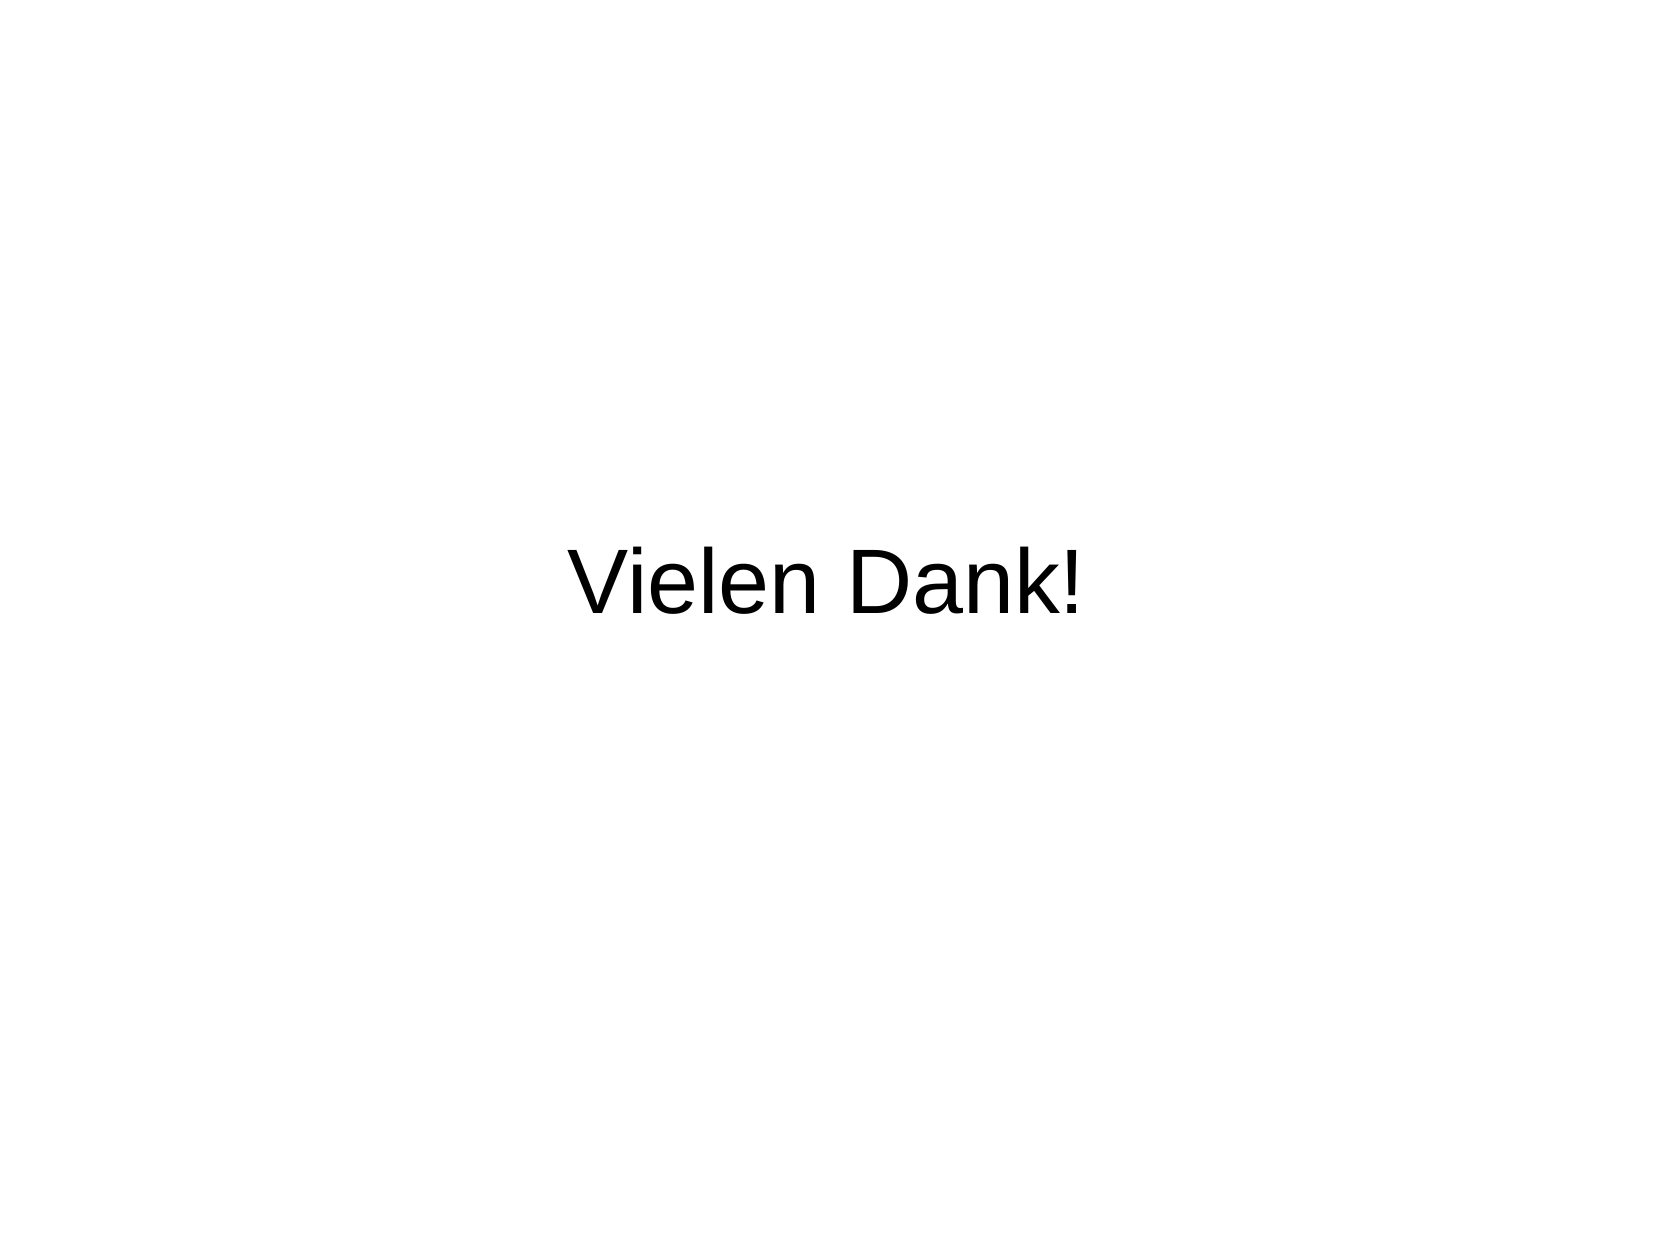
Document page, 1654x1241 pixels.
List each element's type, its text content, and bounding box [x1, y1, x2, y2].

title Vielen Dank! [82, 477, 1571, 686]
